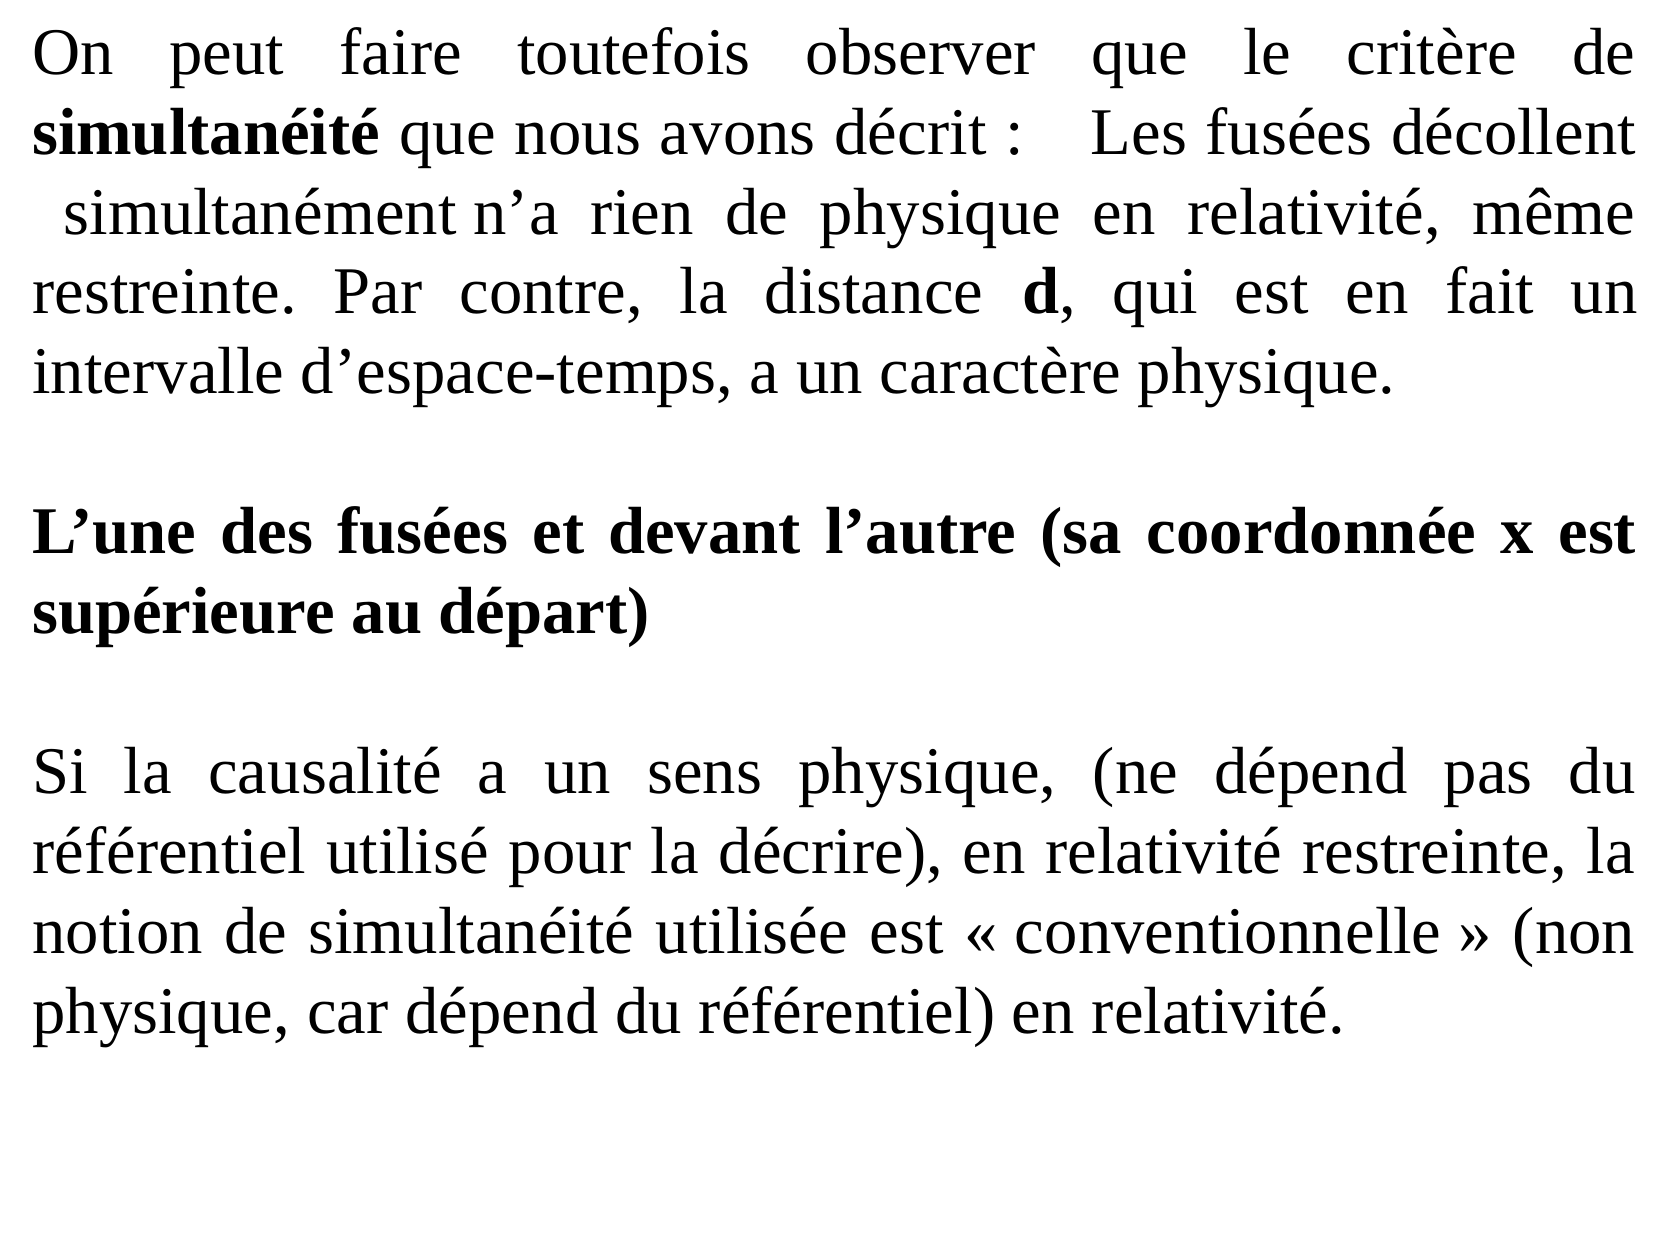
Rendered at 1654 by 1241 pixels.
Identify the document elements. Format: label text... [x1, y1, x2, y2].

text_box On peut faire toutefois observer que le critère de simultanéité que nous avons décrit : Les fusées décollent simultanément n’a rien de physique en relativité, même restreinte. Par contre, la distance d, qui est en fait un intervalle d’espace-temps, a un caractère physique. L’une des fusées et devant l’autre (sa coordonnée x est supérieure au départ) Si la causalité a un sens physique, (ne dépend pas du référentiel utilisé pour la décrire), en relativité restreinte, la notion de simultanéité utilisée est « conventionnelle » (non physique, car dépend du référentiel) en relativité. [17, 0, 1654, 1066]
